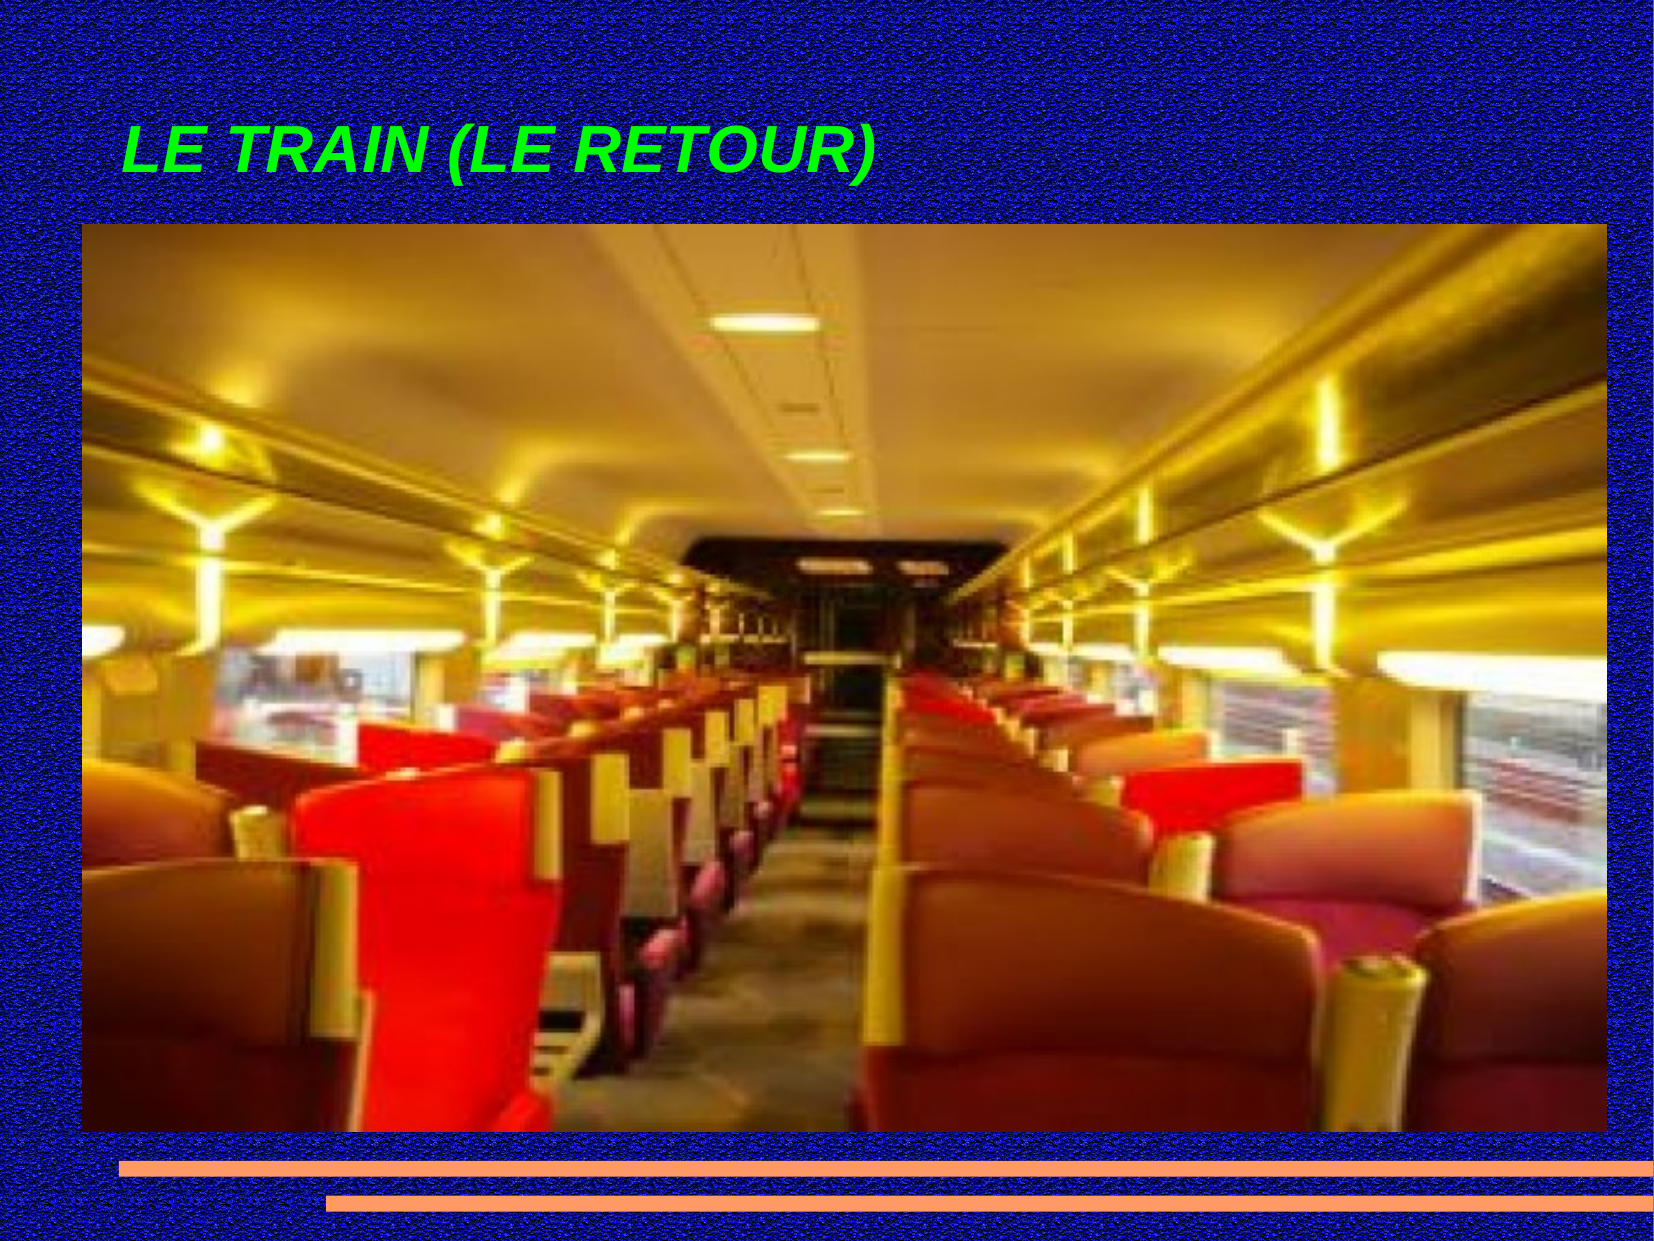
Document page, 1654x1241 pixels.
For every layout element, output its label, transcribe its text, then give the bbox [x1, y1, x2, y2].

picture [0, 0, 1654, 1241]
title LE TRAIN (LE RETOUR) [121, 46, 1534, 224]
